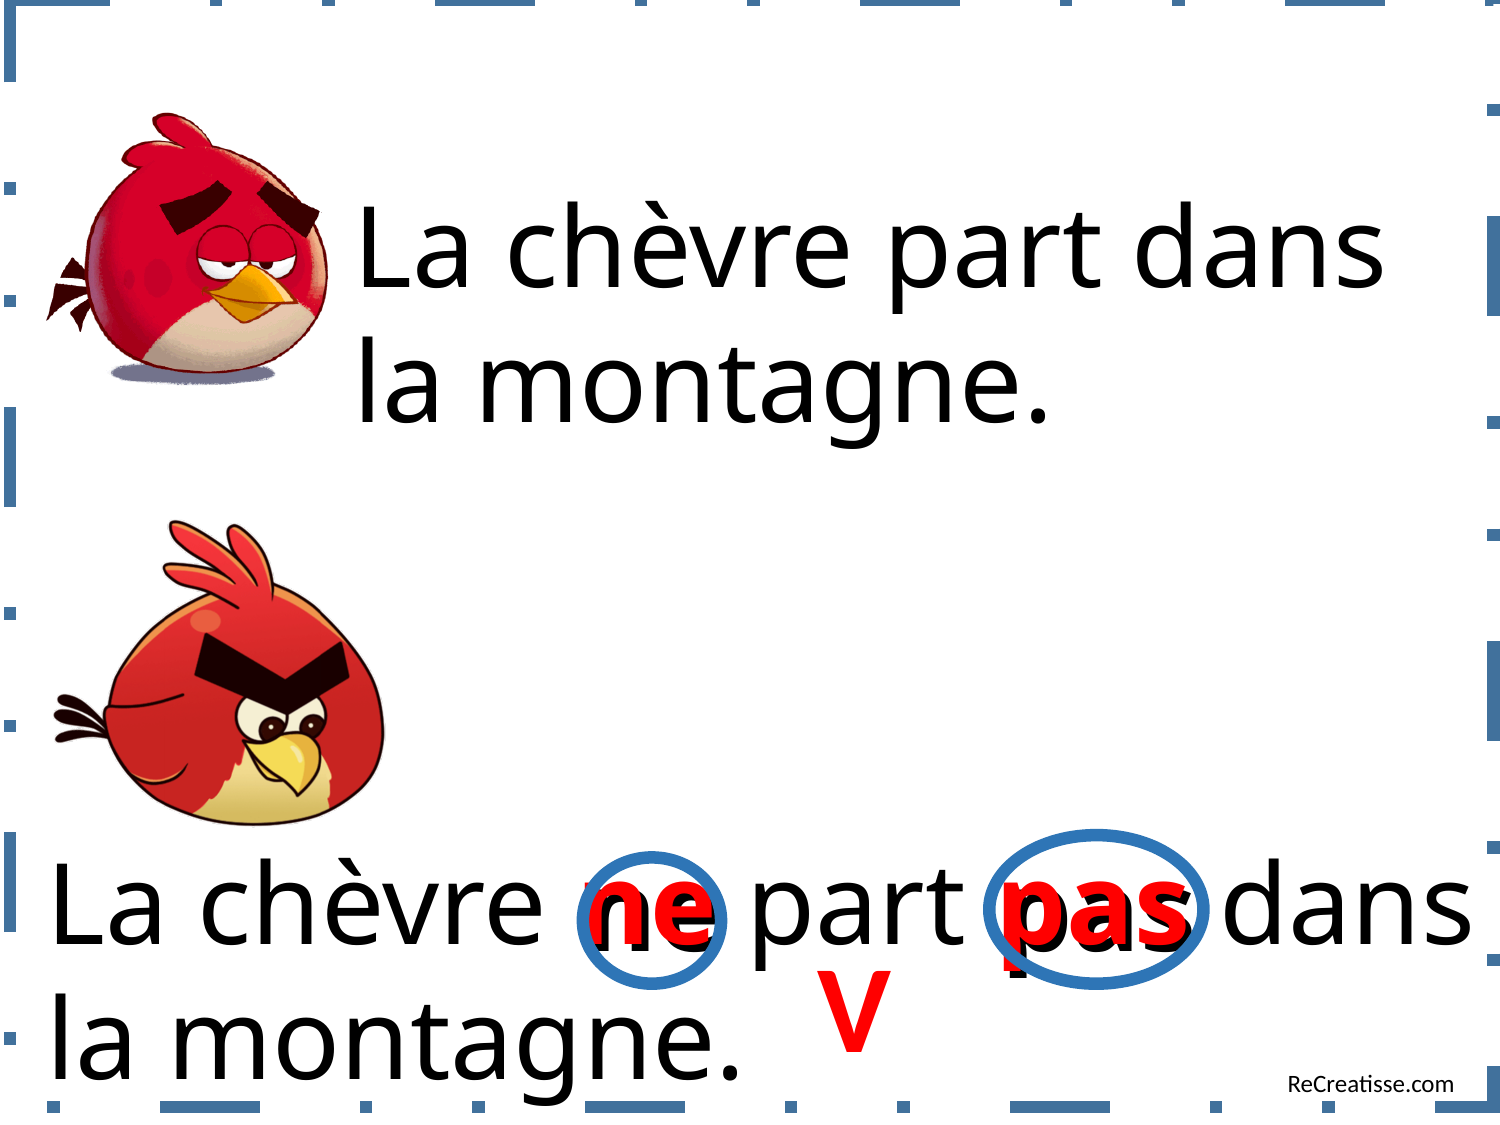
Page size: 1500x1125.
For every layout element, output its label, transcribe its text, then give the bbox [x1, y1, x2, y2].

text_box ReCreatisse.com [1272, 1060, 1470, 1105]
text_box V [803, 920, 907, 1086]
text_box La chèvre ne part pas dans la montagne. [32, 825, 1500, 1110]
text_box La chèvre part dans la montagne. [339, 167, 1403, 453]
picture [9, 517, 476, 829]
picture [37, 92, 339, 394]
